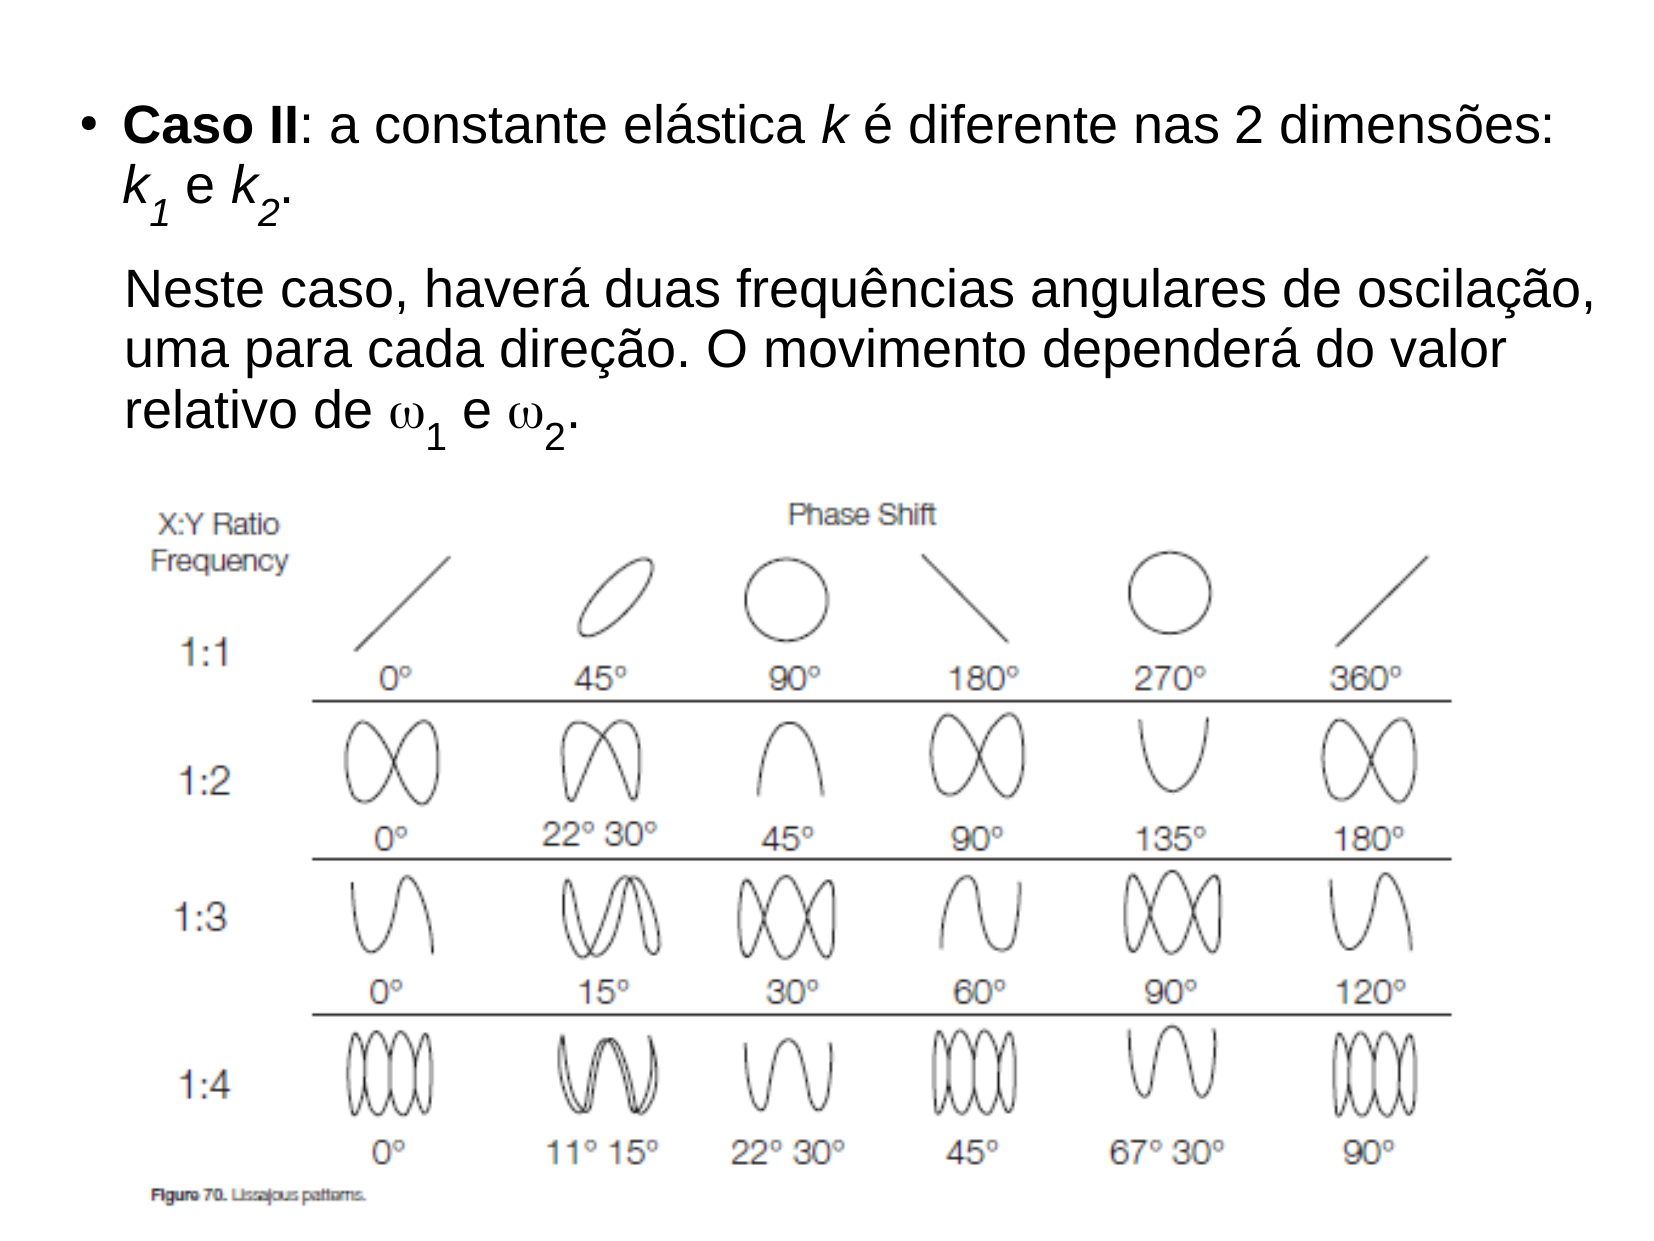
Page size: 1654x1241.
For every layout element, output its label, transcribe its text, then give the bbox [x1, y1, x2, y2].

picture [121, 460, 1530, 1233]
list Caso II: a constante elástica k é diferente nas 2 dimensões: k1 e k2. Neste caso, haverá duas frequências angulares de oscilação, uma para cada direção. O movimento dependerá do valor relativo de w1 e w2. [64, 94, 1601, 461]
